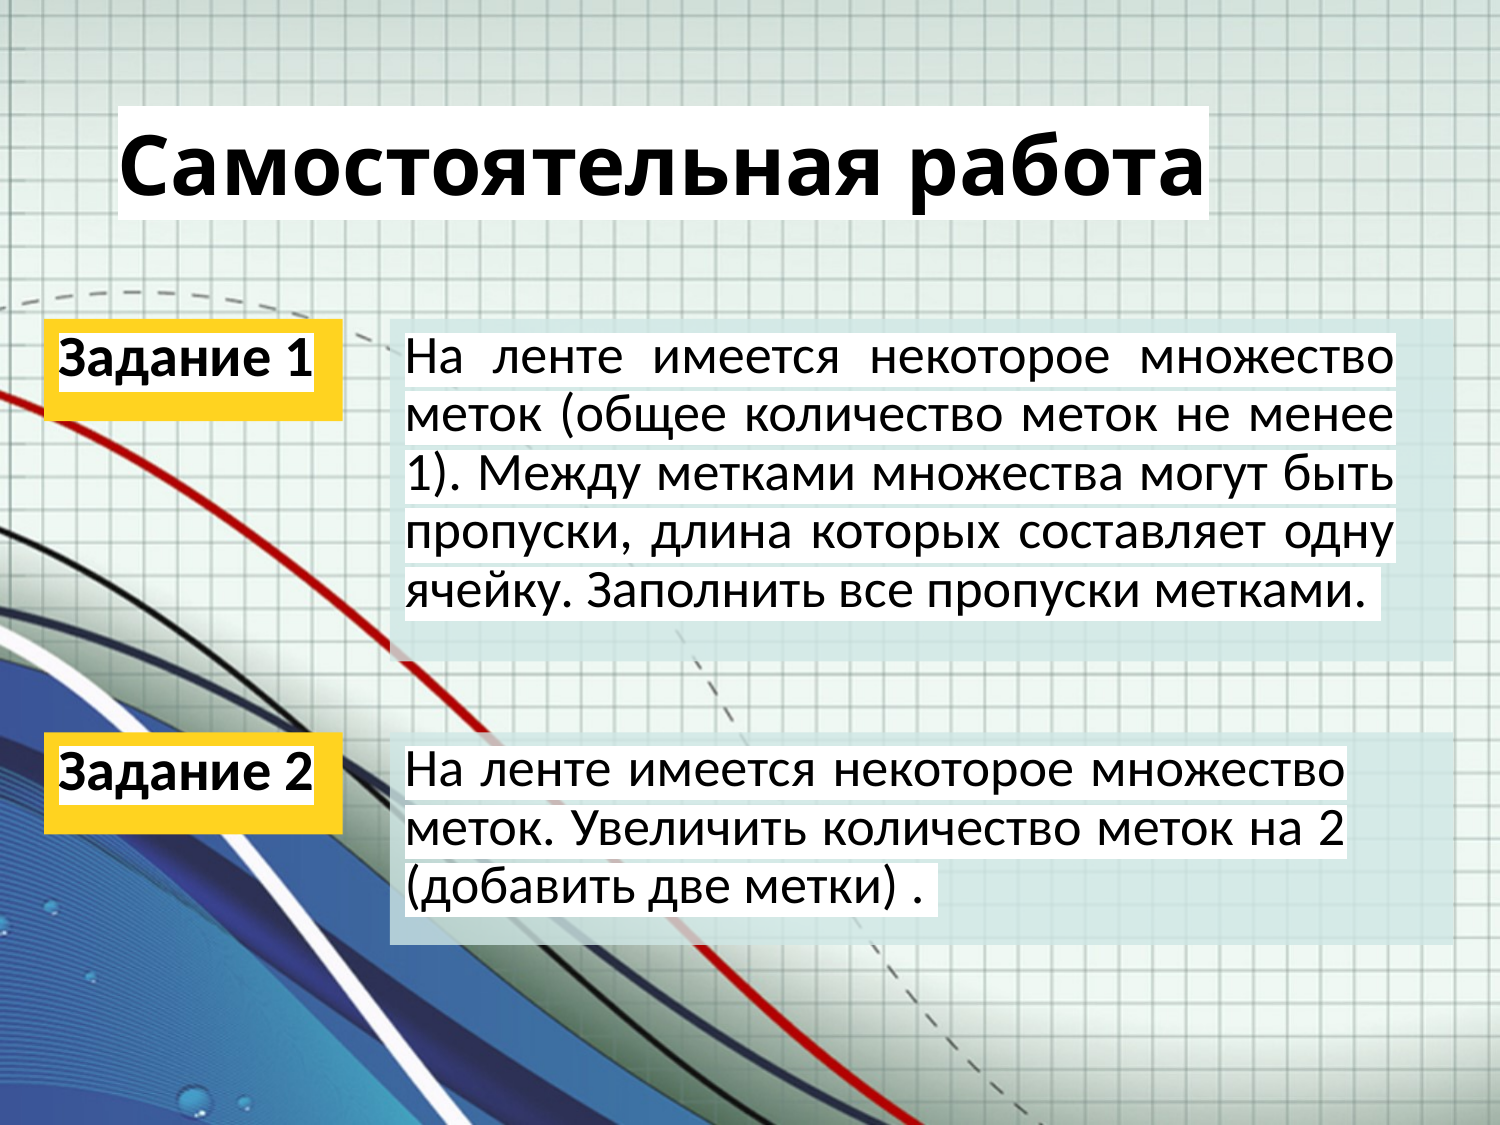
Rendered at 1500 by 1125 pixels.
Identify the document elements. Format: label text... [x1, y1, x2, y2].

picture [0, 0, 1500, 1125]
title Самостоятельная работа [103, 59, 1397, 278]
list Задание 1 [44, 318, 343, 422]
list На ленте имеется некоторое множество меток (общее количество меток не менее 1). Между метками множества могут быть пропуски, длина которых составляет одну ячейку. Заполнить все пропуски метками. [389, 318, 1453, 662]
list На ленте имеется некоторое множество меток. Увеличить количество меток на 2 (добавить две метки) . [389, 732, 1453, 945]
list Задание 2 [44, 732, 343, 835]
